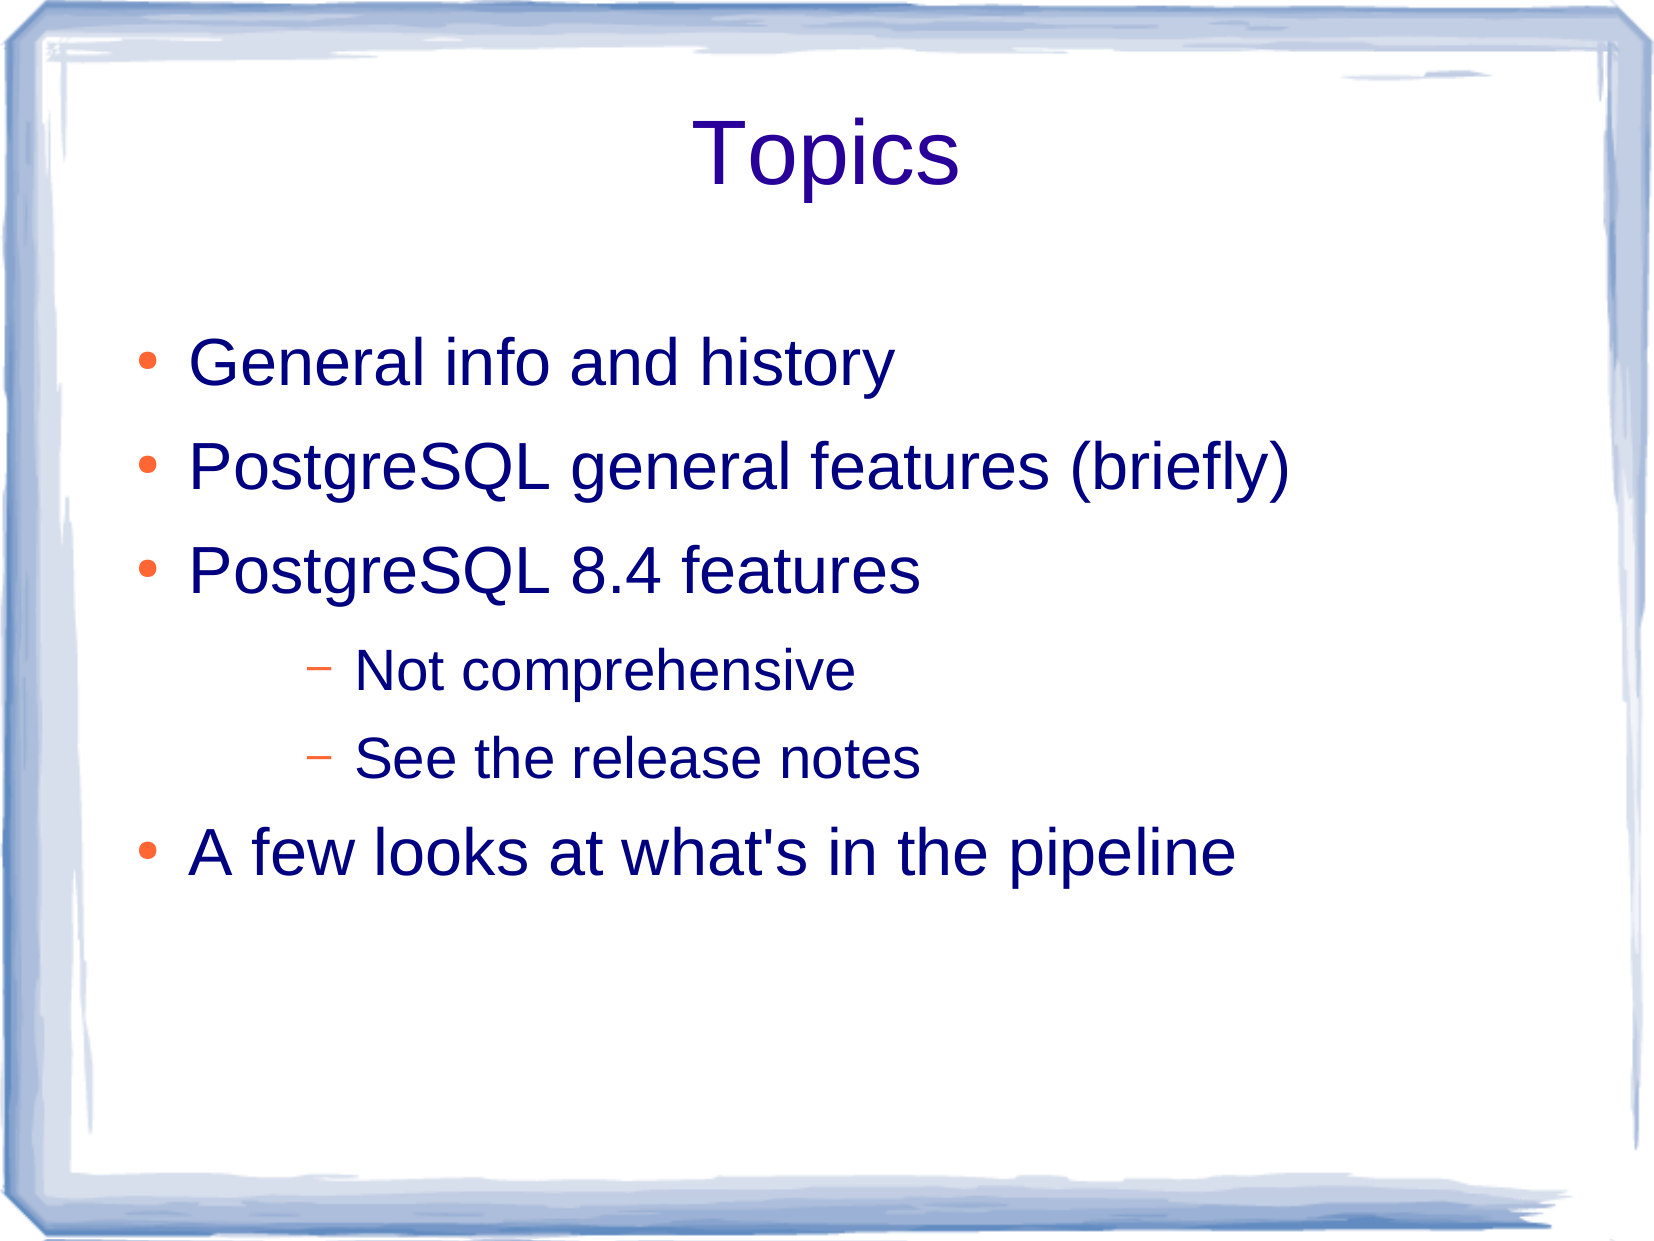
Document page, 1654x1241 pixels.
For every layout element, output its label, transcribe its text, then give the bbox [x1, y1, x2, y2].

picture [0, 0, 1654, 1241]
title Topics [82, 49, 1571, 257]
list General info and history PostgreSQL general features (briefly) PostgreSQL 8.4 features Not comprehensive See the release notes A few looks at what's in the pipeline [118, 324, 1571, 990]
